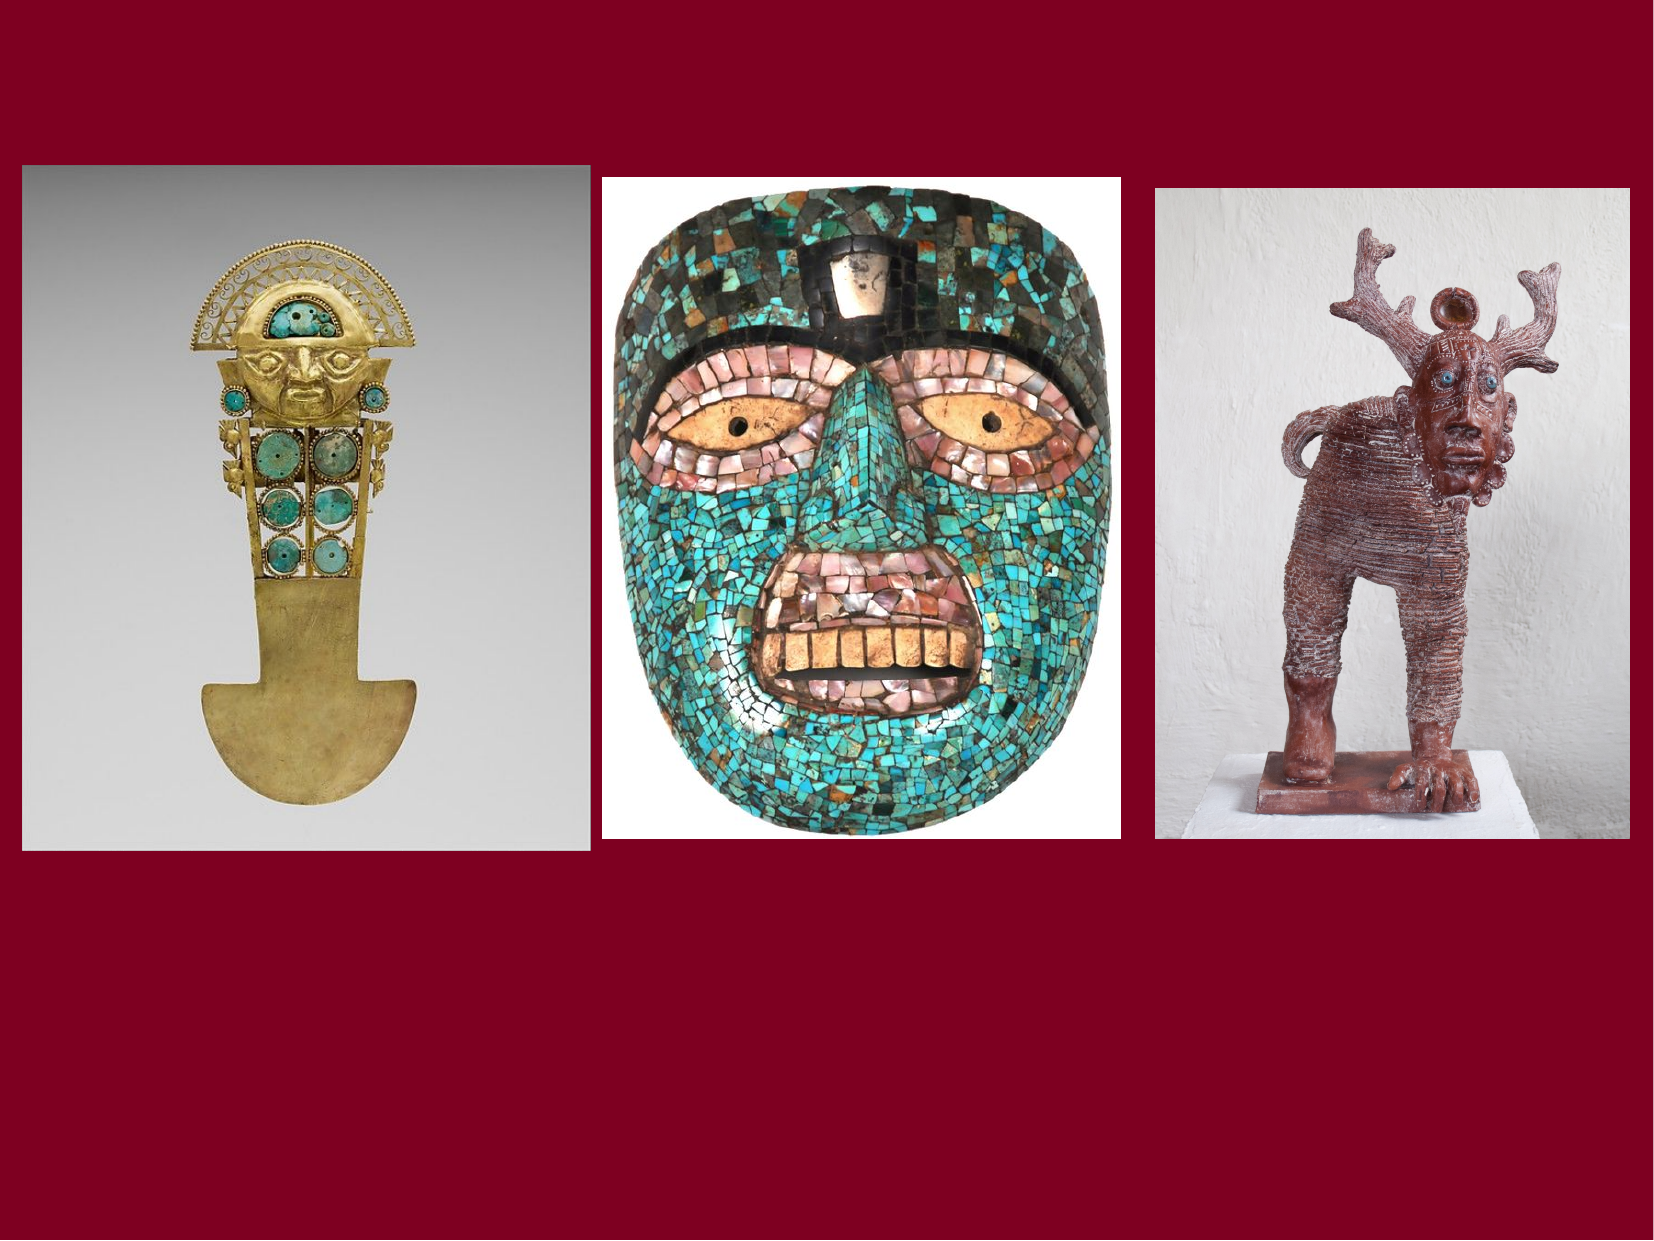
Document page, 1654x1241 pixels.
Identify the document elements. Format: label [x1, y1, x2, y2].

picture [602, 177, 1121, 839]
picture [1155, 188, 1630, 839]
picture [22, 165, 591, 851]
